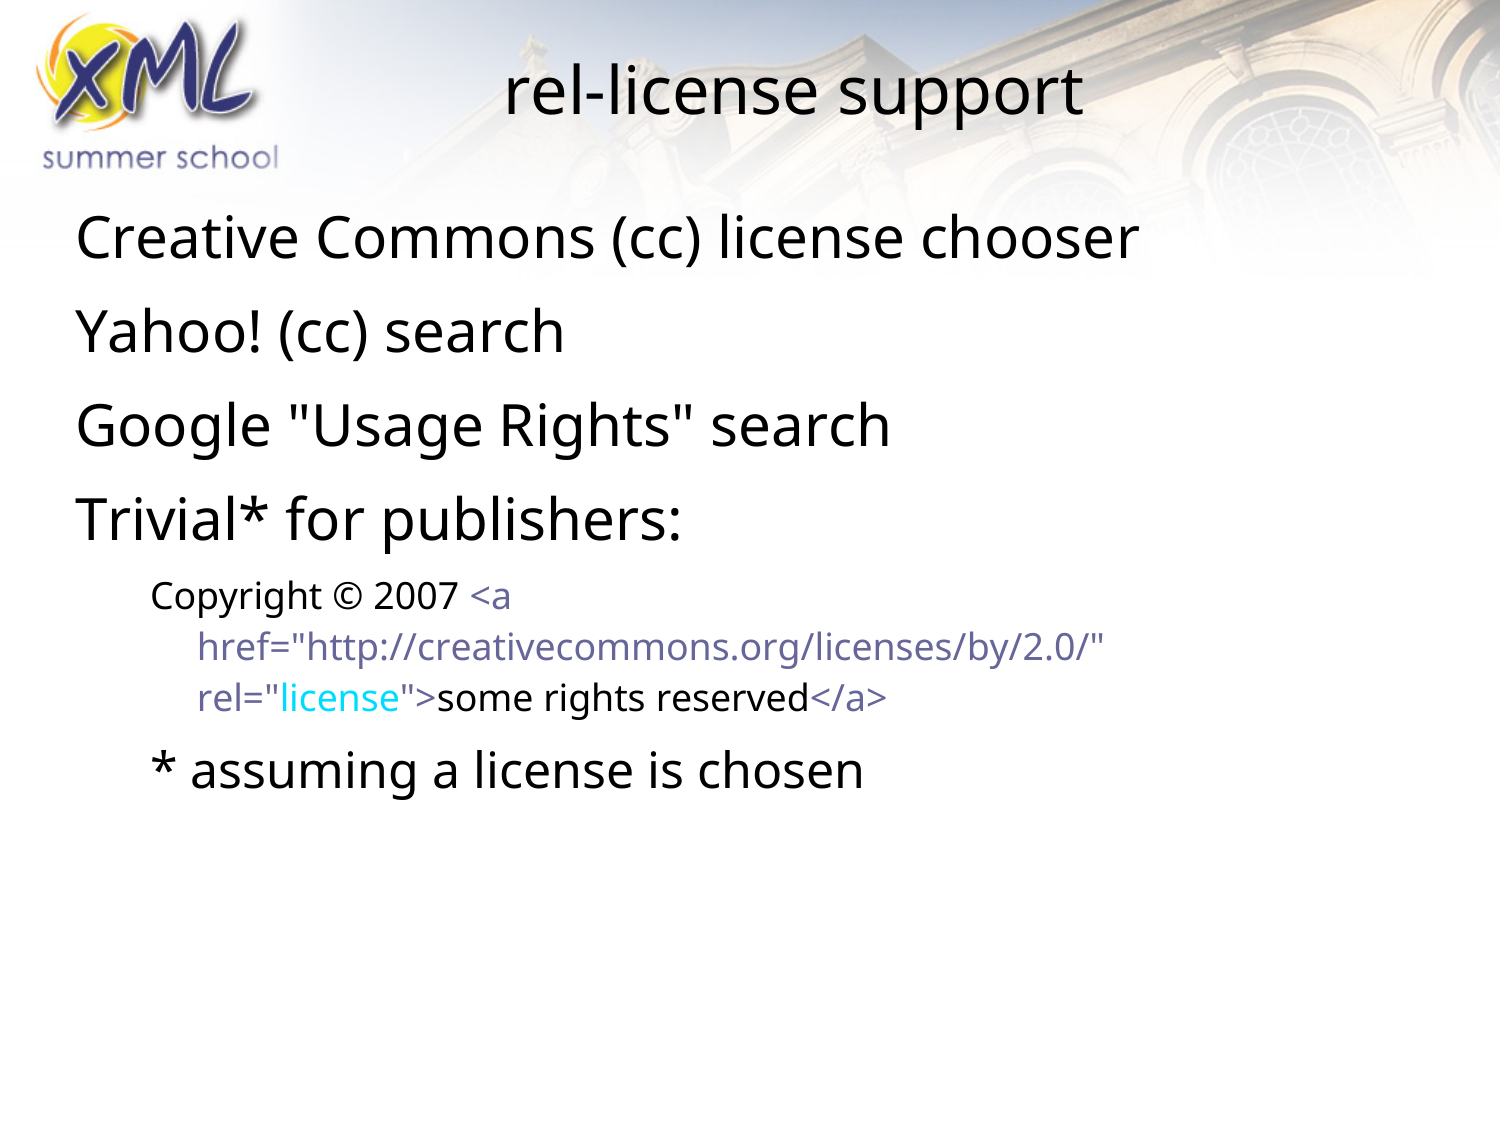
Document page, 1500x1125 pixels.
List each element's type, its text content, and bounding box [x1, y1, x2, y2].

title rel-license support [281, 8, 1306, 170]
list Creative Commons (cc) license chooser Yahoo! (cc) search Google "Usage Rights" search Trivial* for publishers: Copyright © 2007 <a href="http://creativecommons.org/licenses/by/2.0/" rel="license">some rights reserved</a> * assuming a license is chosen [75, 195, 1426, 991]
picture [0, 0, 1500, 1125]
